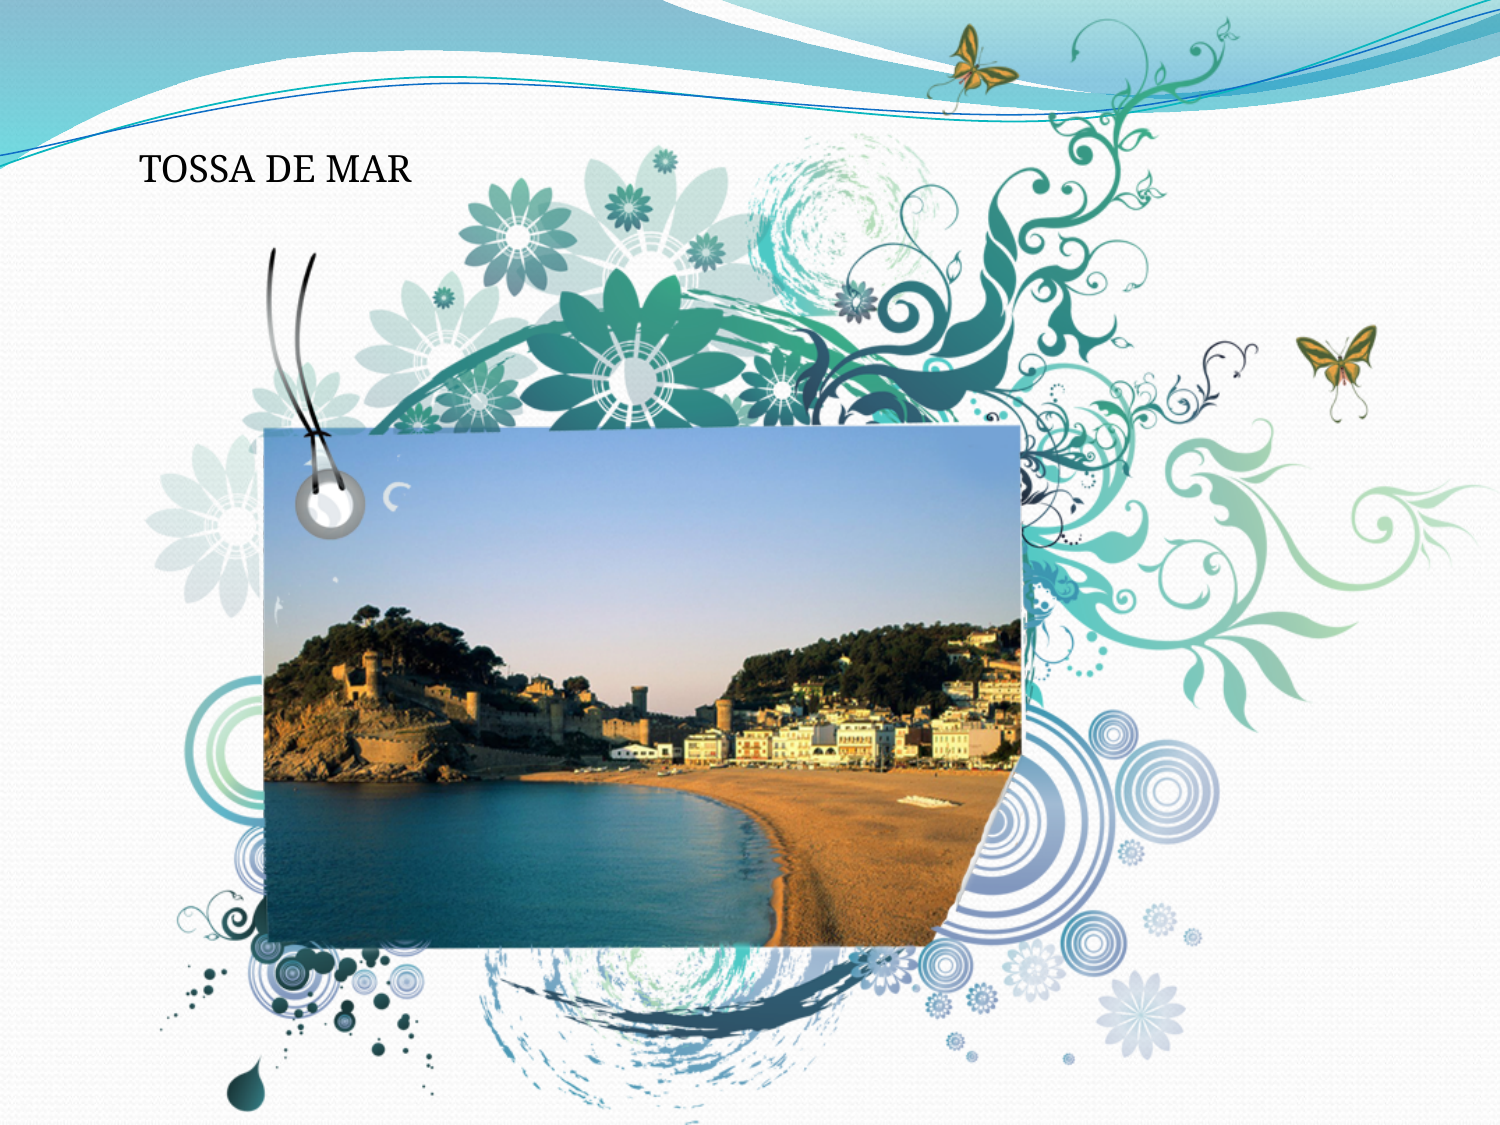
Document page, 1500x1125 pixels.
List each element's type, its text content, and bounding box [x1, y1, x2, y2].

picture [0, 0, 1500, 1125]
text_box TOSSA DE MAR [123, 137, 597, 198]
picture [24, 147, 49, 156]
